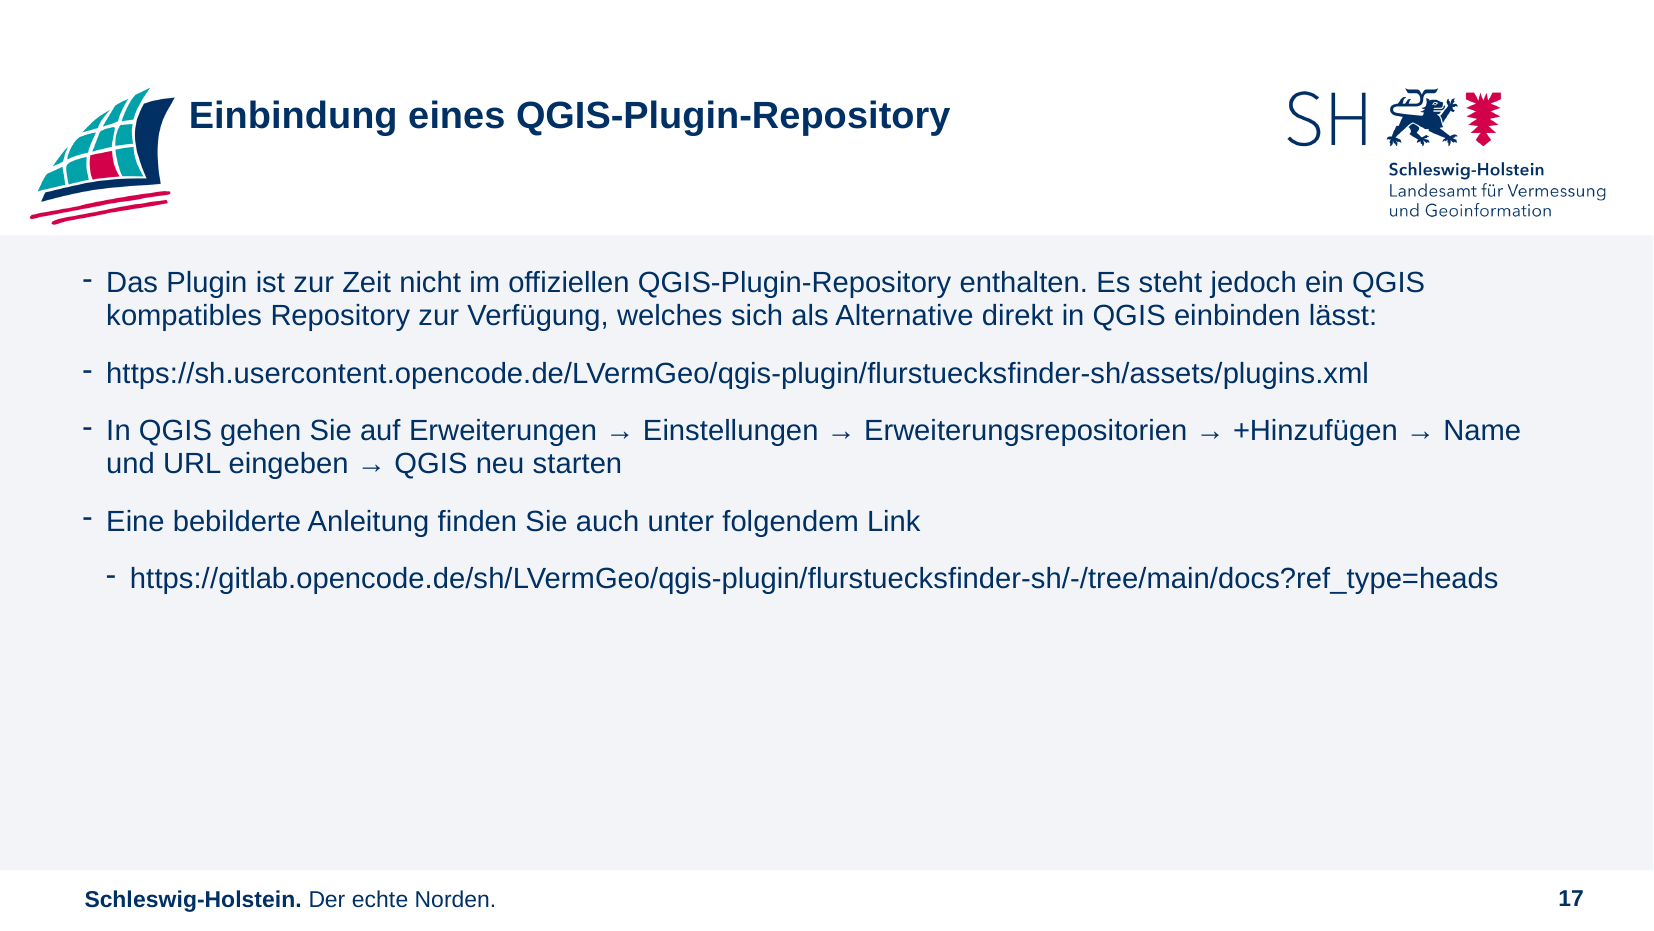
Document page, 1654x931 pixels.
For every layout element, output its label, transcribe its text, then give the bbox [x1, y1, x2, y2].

title Einbindung eines QGIS-Plugin-Repository [188, 94, 1241, 225]
picture [29, 82, 175, 225]
list Das Plugin ist zur Zeit nicht im offiziellen QGIS-Plugin-Repository enthalten. Es steht jedoch ein QGIS kompatibles Repository zur Verfügung, welches sich als Alternative direkt in QGIS einbinden lässt: https://sh.usercontent.opencode.de/LVermGeo/qgis-plugin/flurstuecksfinder-sh/assets/plugins.xml In QGIS gehen Sie auf Erweiterungen → Einstellungen → Erweiterungsrepositorien → +Hinzufügen → Name und URL eingeben → QGIS neu starten Eine bebilderte Anleitung finden Sie auch unter folgendem Link https://gitlab.opencode.de/sh/LVermGeo/qgis-plugin/flurstuecksfinder-sh/-/tree/main/docs?ref_type=heads [82, 266, 1571, 806]
picture [1287, 88, 1607, 220]
